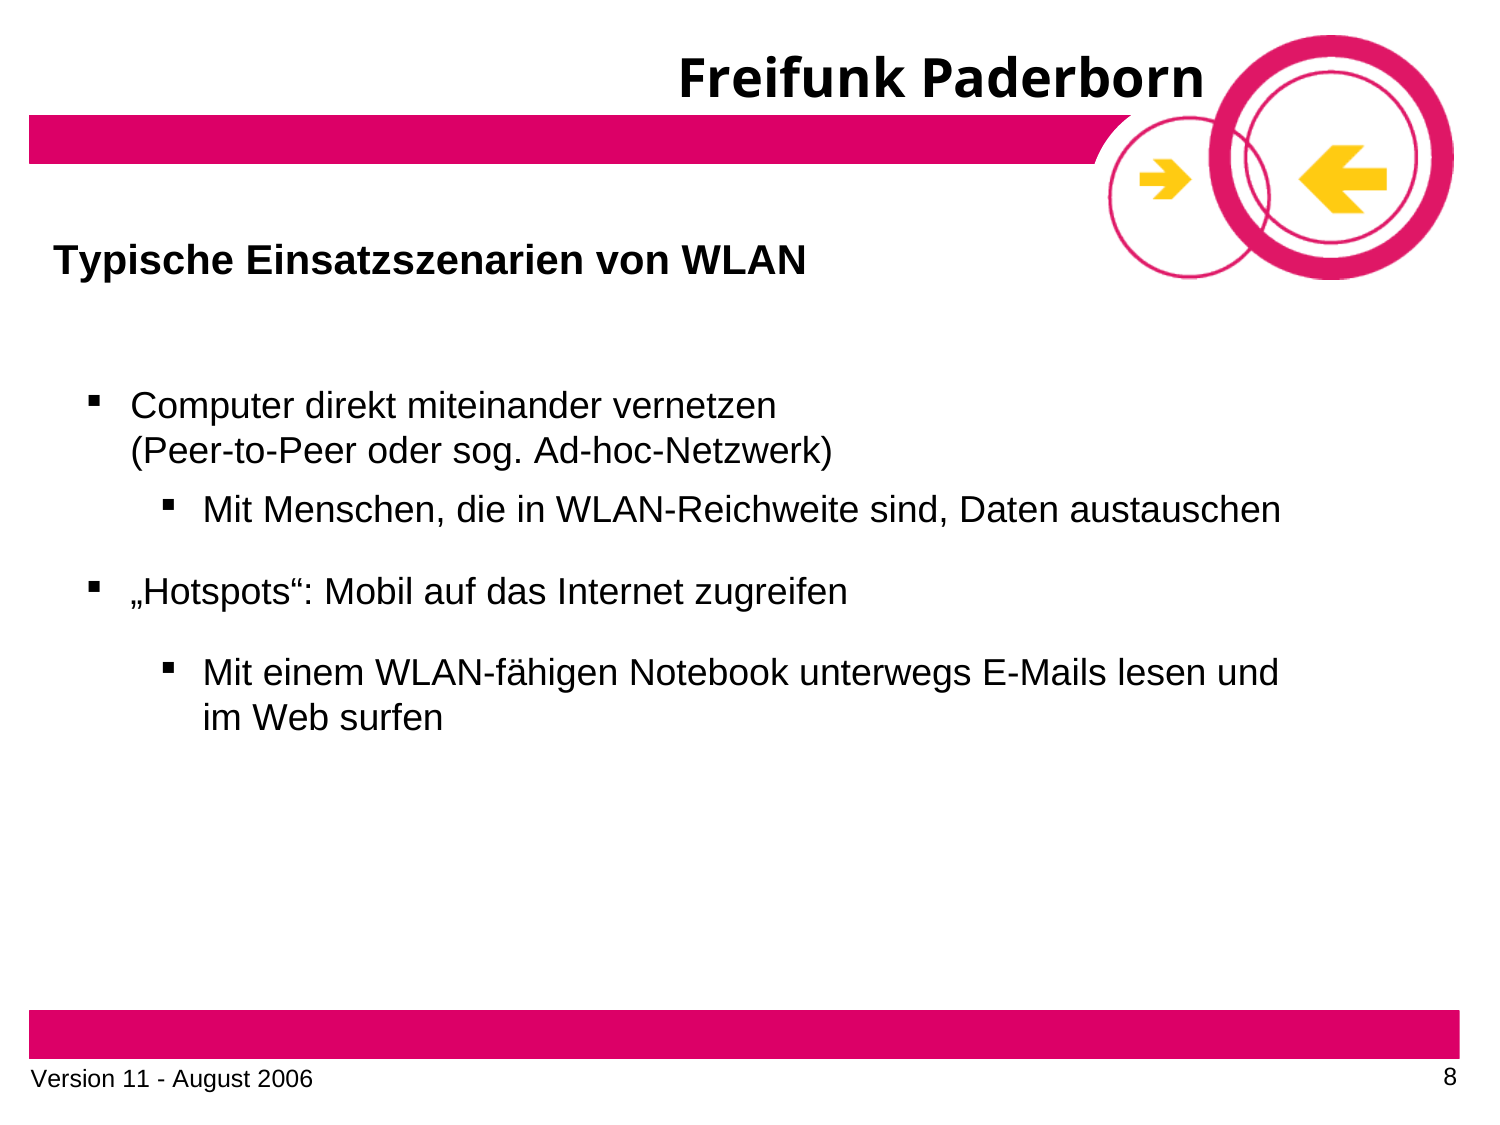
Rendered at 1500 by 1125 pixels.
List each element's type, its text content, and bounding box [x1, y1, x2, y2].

text_box Computer direkt miteinander vernetzen (Peer-to-Peer oder sog. Ad-hoc-Netzwerk) Mit Menschen, die in WLAN-Reichweite sind, Daten austauschen „Hotspots“: Mobil auf das Internet zugreifen Mit einem WLAN-fähigen Notebook unterwegs E-Mails lesen und im Web surfen [56, 381, 1334, 1125]
picture [1107, 35, 1454, 280]
text_box Typische Einsatzszenarien von WLAN [53, 233, 1046, 313]
